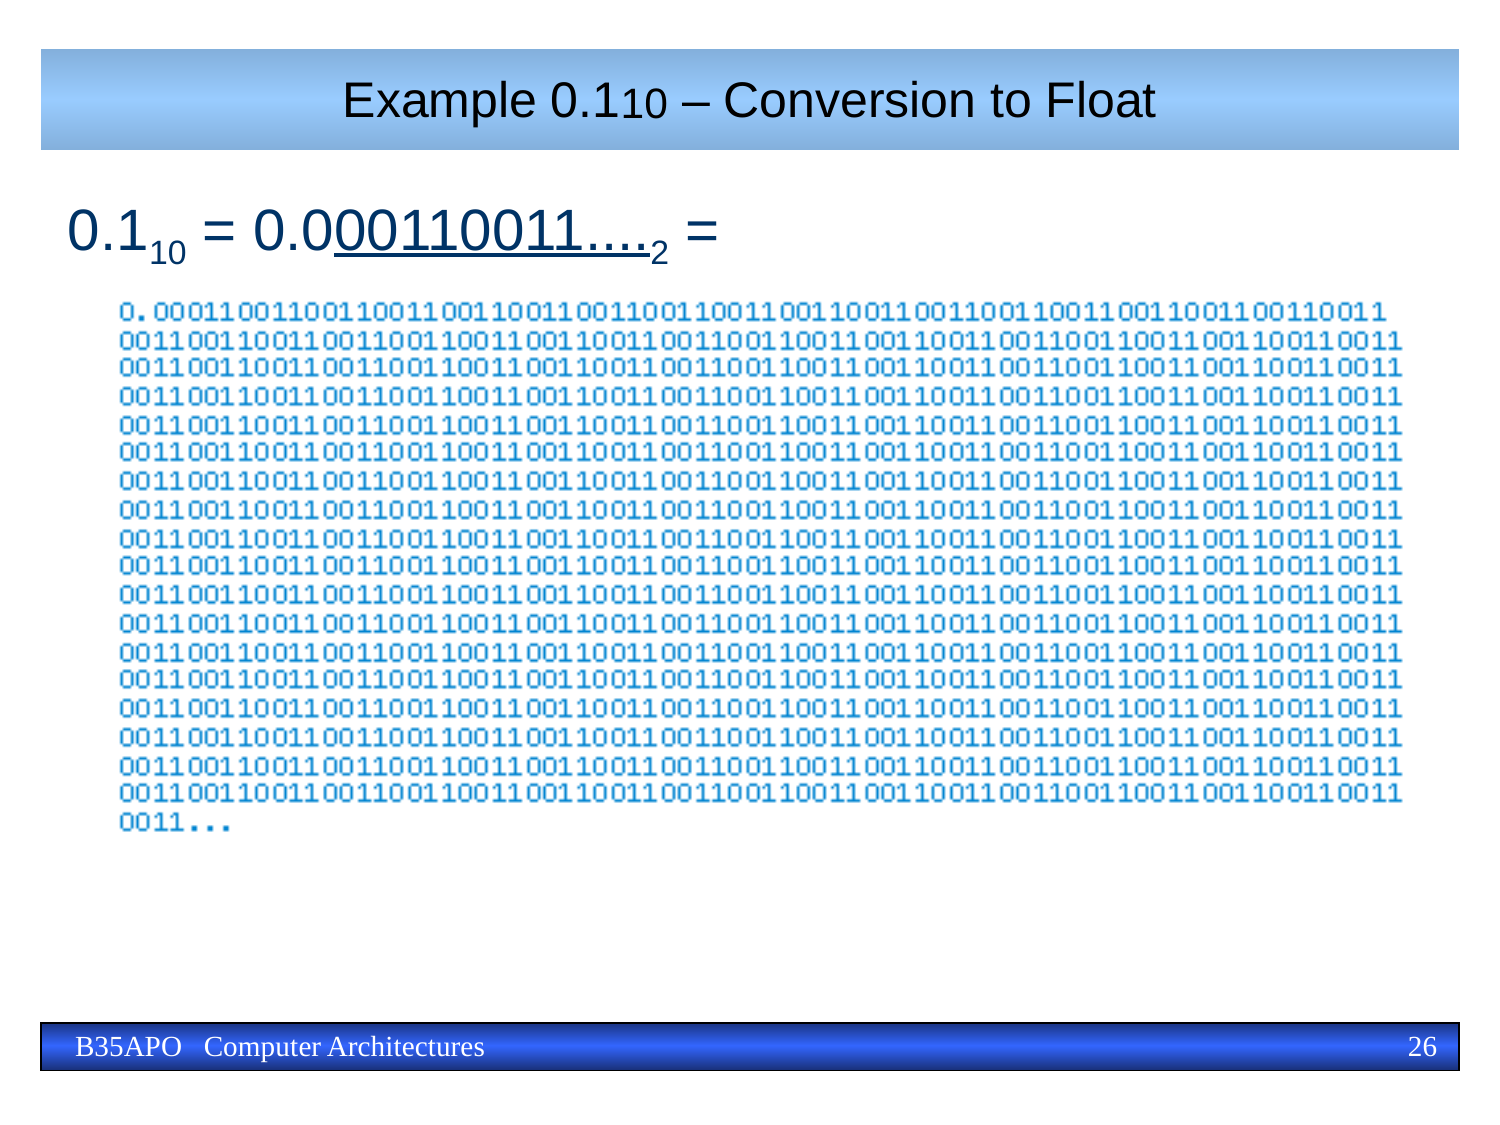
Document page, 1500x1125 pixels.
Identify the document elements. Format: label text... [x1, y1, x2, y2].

text_box 0.110 = 0.000110011....2 = [53, 184, 1441, 379]
picture [100, 290, 1424, 862]
title Example 0.110 – Conversion to Float [41, 49, 1459, 150]
